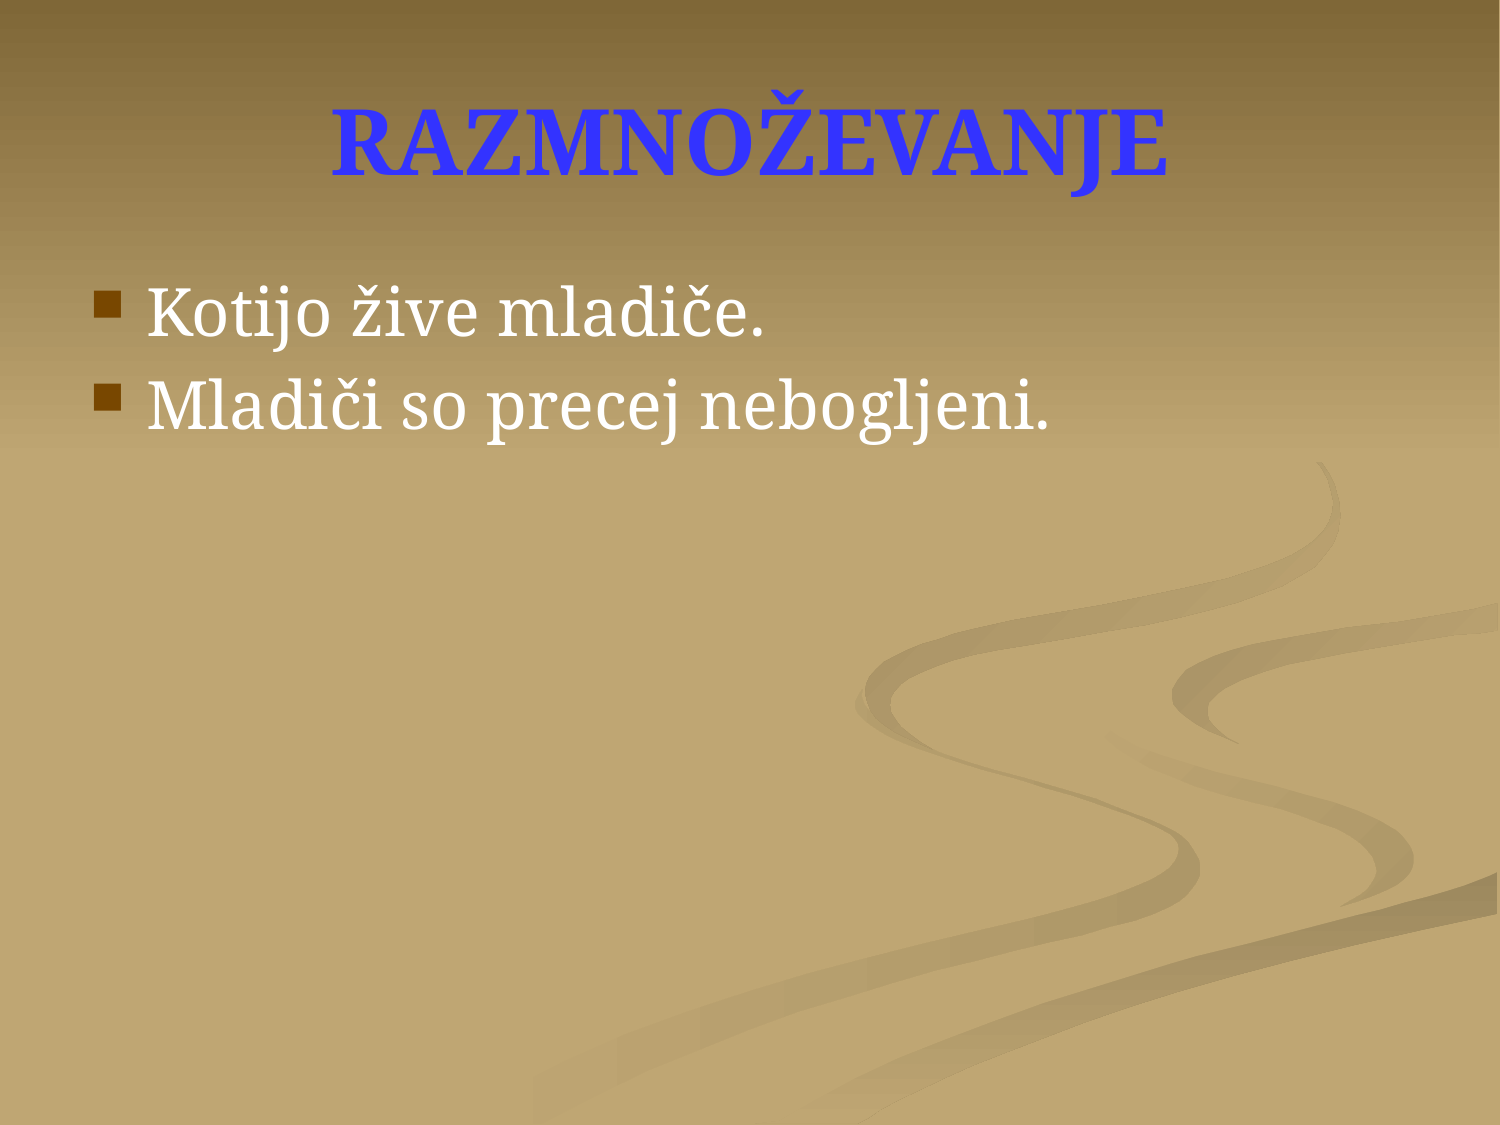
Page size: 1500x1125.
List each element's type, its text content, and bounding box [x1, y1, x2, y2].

list Kotijo žive mladiče. Mladiči so precej nebogljeni. [75, 262, 1425, 1005]
title RAZMNOŽEVANJE [75, 45, 1425, 233]
